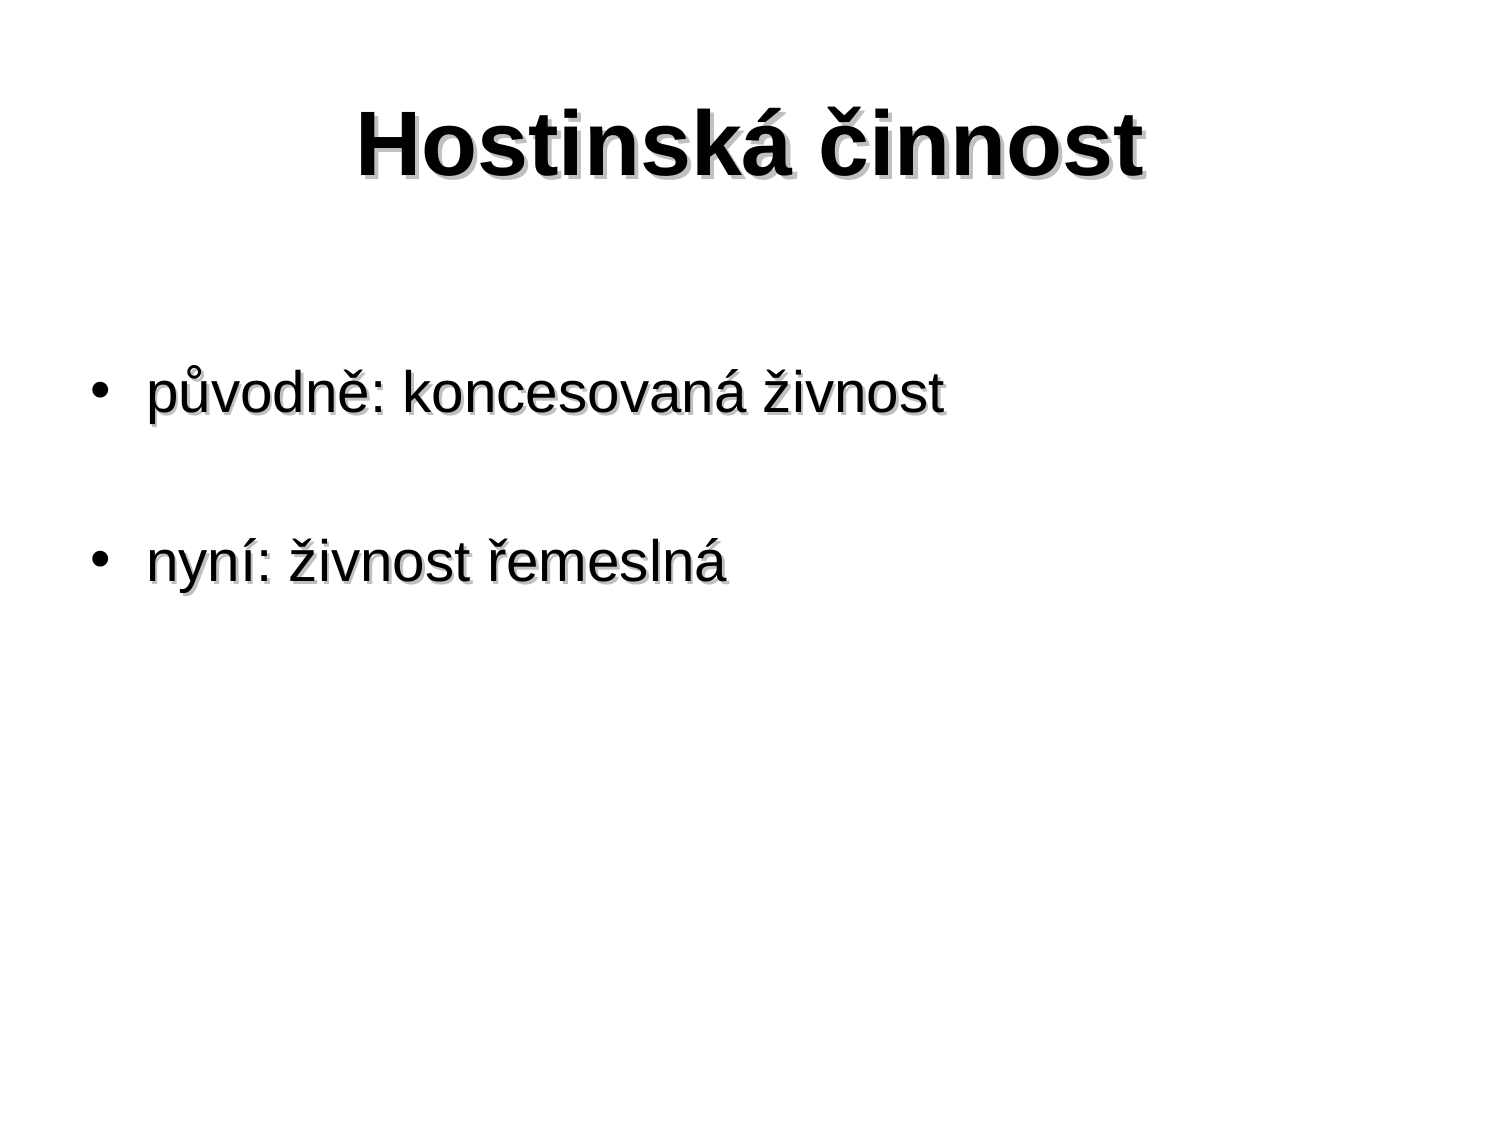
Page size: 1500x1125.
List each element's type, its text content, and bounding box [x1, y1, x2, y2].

list původně: koncesovaná živnost nyní: živnost řemeslná [75, 262, 1426, 1006]
title Hostinská činnost [75, 45, 1426, 233]
